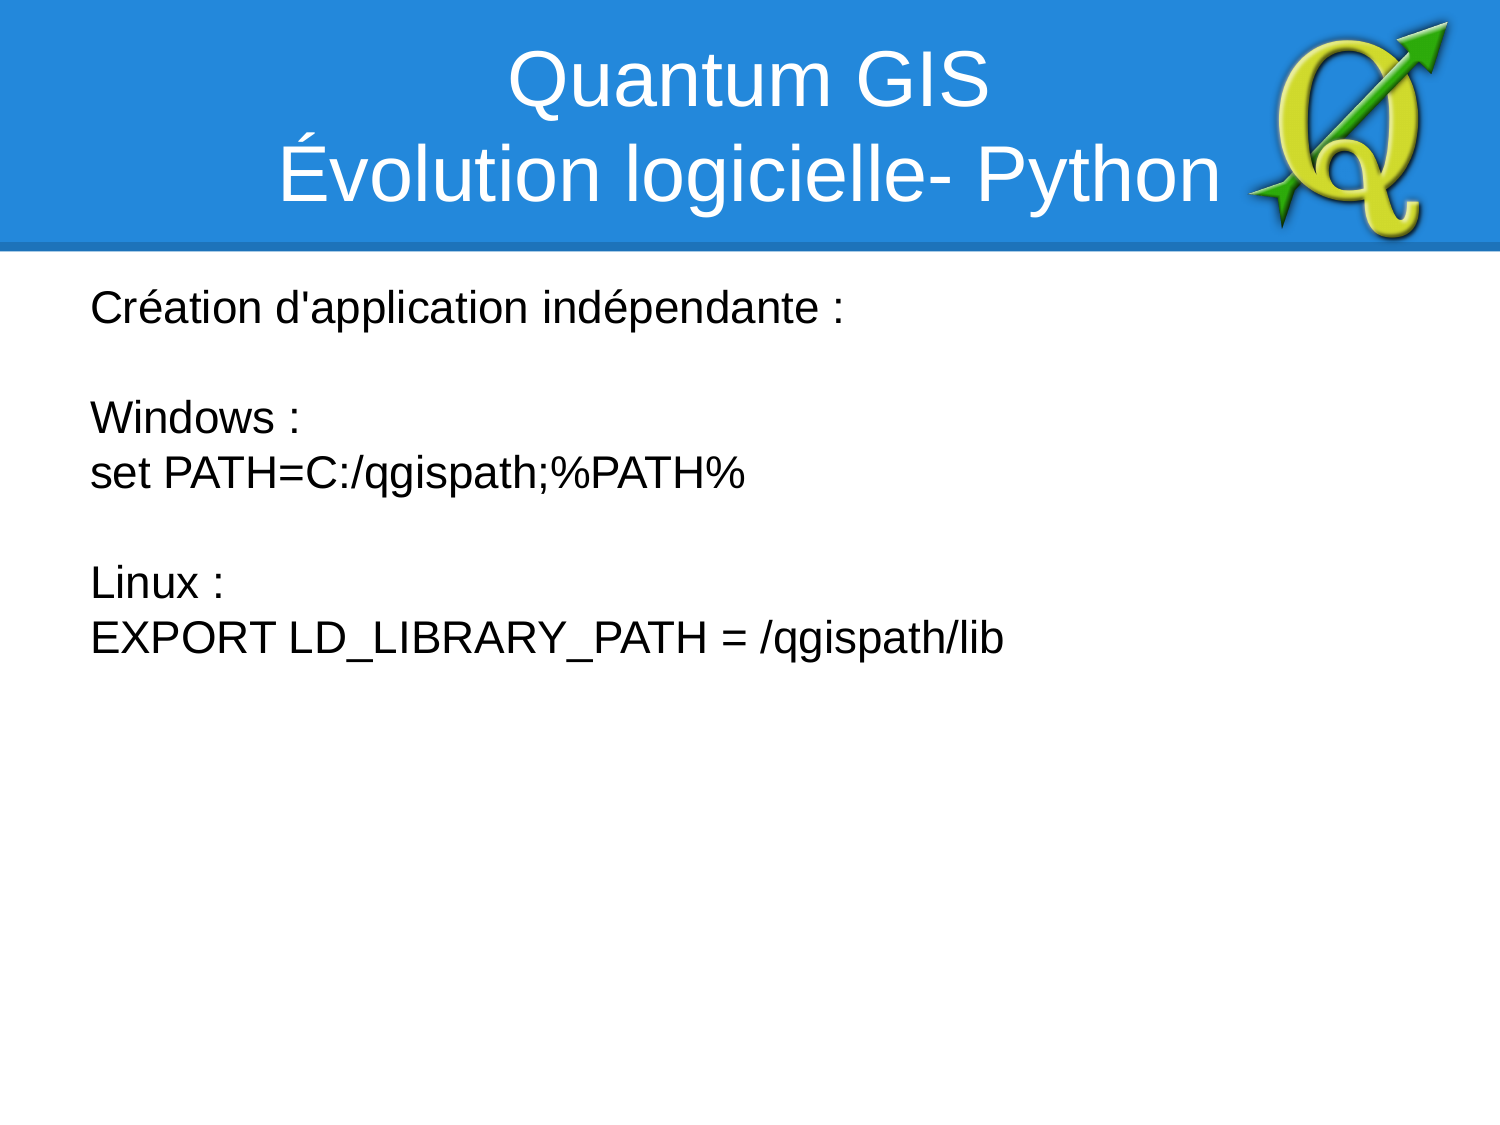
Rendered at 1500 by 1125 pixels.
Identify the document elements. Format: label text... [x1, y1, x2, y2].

list Création d'application indépendante : Windows : set PATH=C:/qgispath;%PATH% Linux : EXPORT LD_LIBRARY_PATH = /qgispath/lib [75, 262, 1425, 1036]
text_box [1238, 10, 1459, 248]
title Quantum GIS Évolution logicielle- Python [75, 12, 1238, 233]
